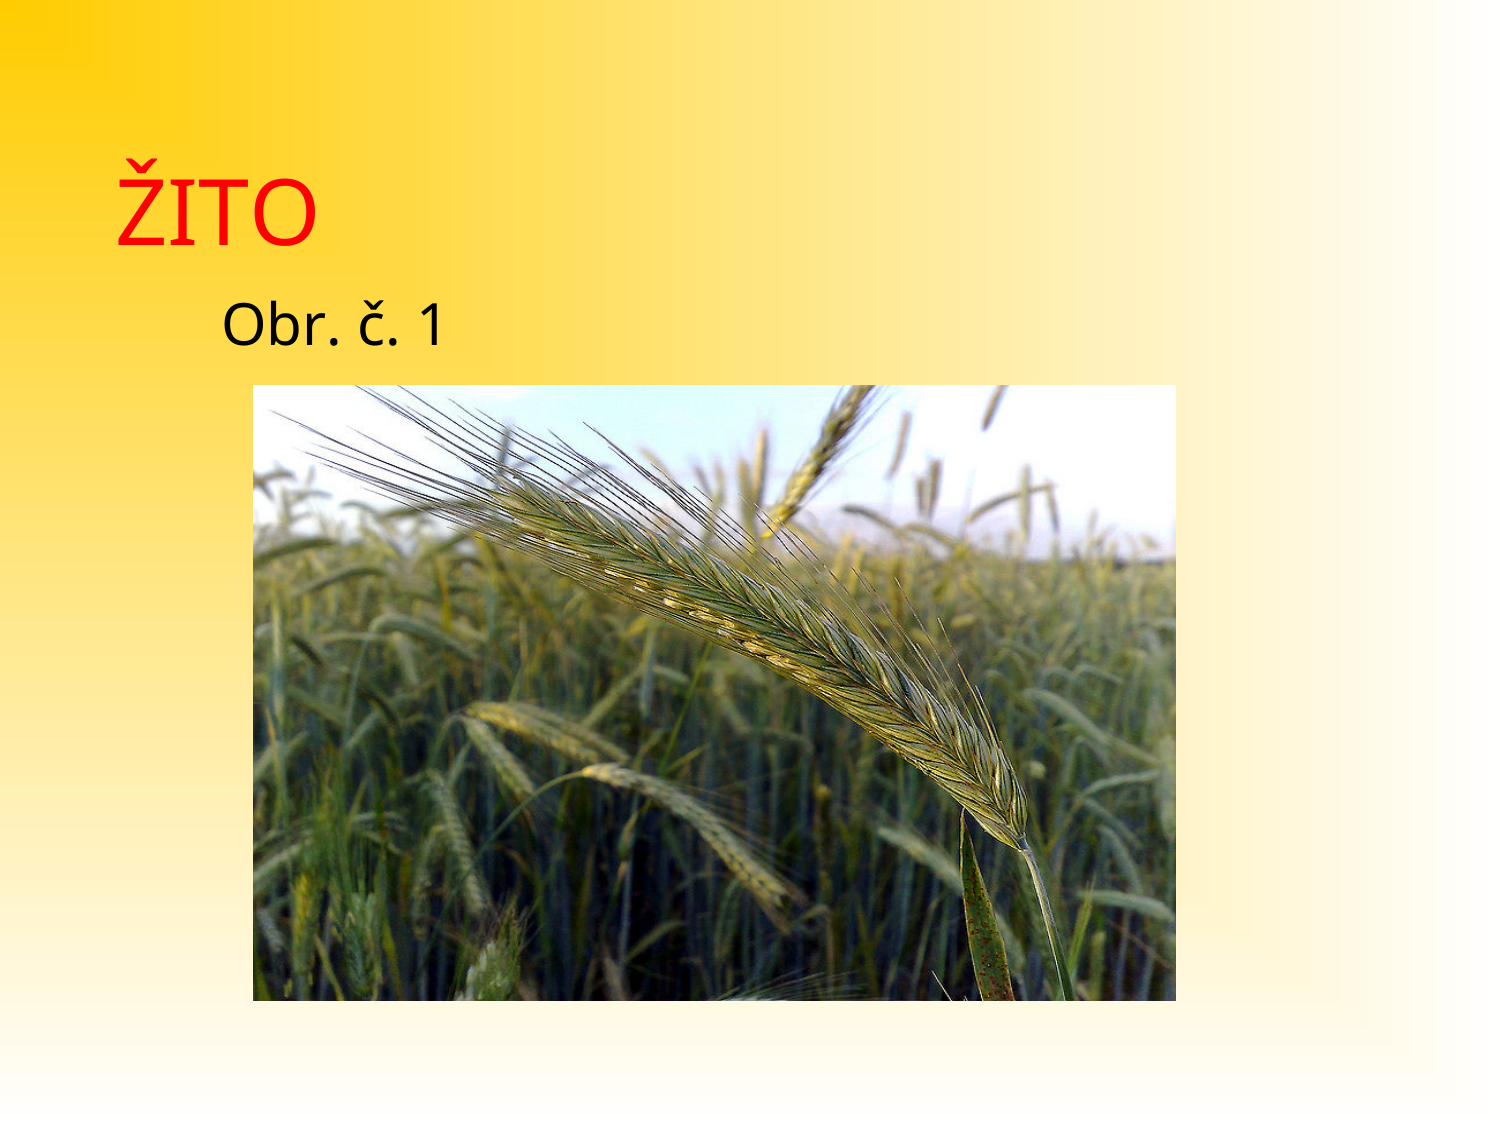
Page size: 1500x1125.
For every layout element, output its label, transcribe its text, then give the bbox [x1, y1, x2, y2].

title ŽITO [100, 30, 1379, 271]
picture [0, 0, 1500, 1125]
text_box Obr. č. 1 [206, 278, 491, 365]
